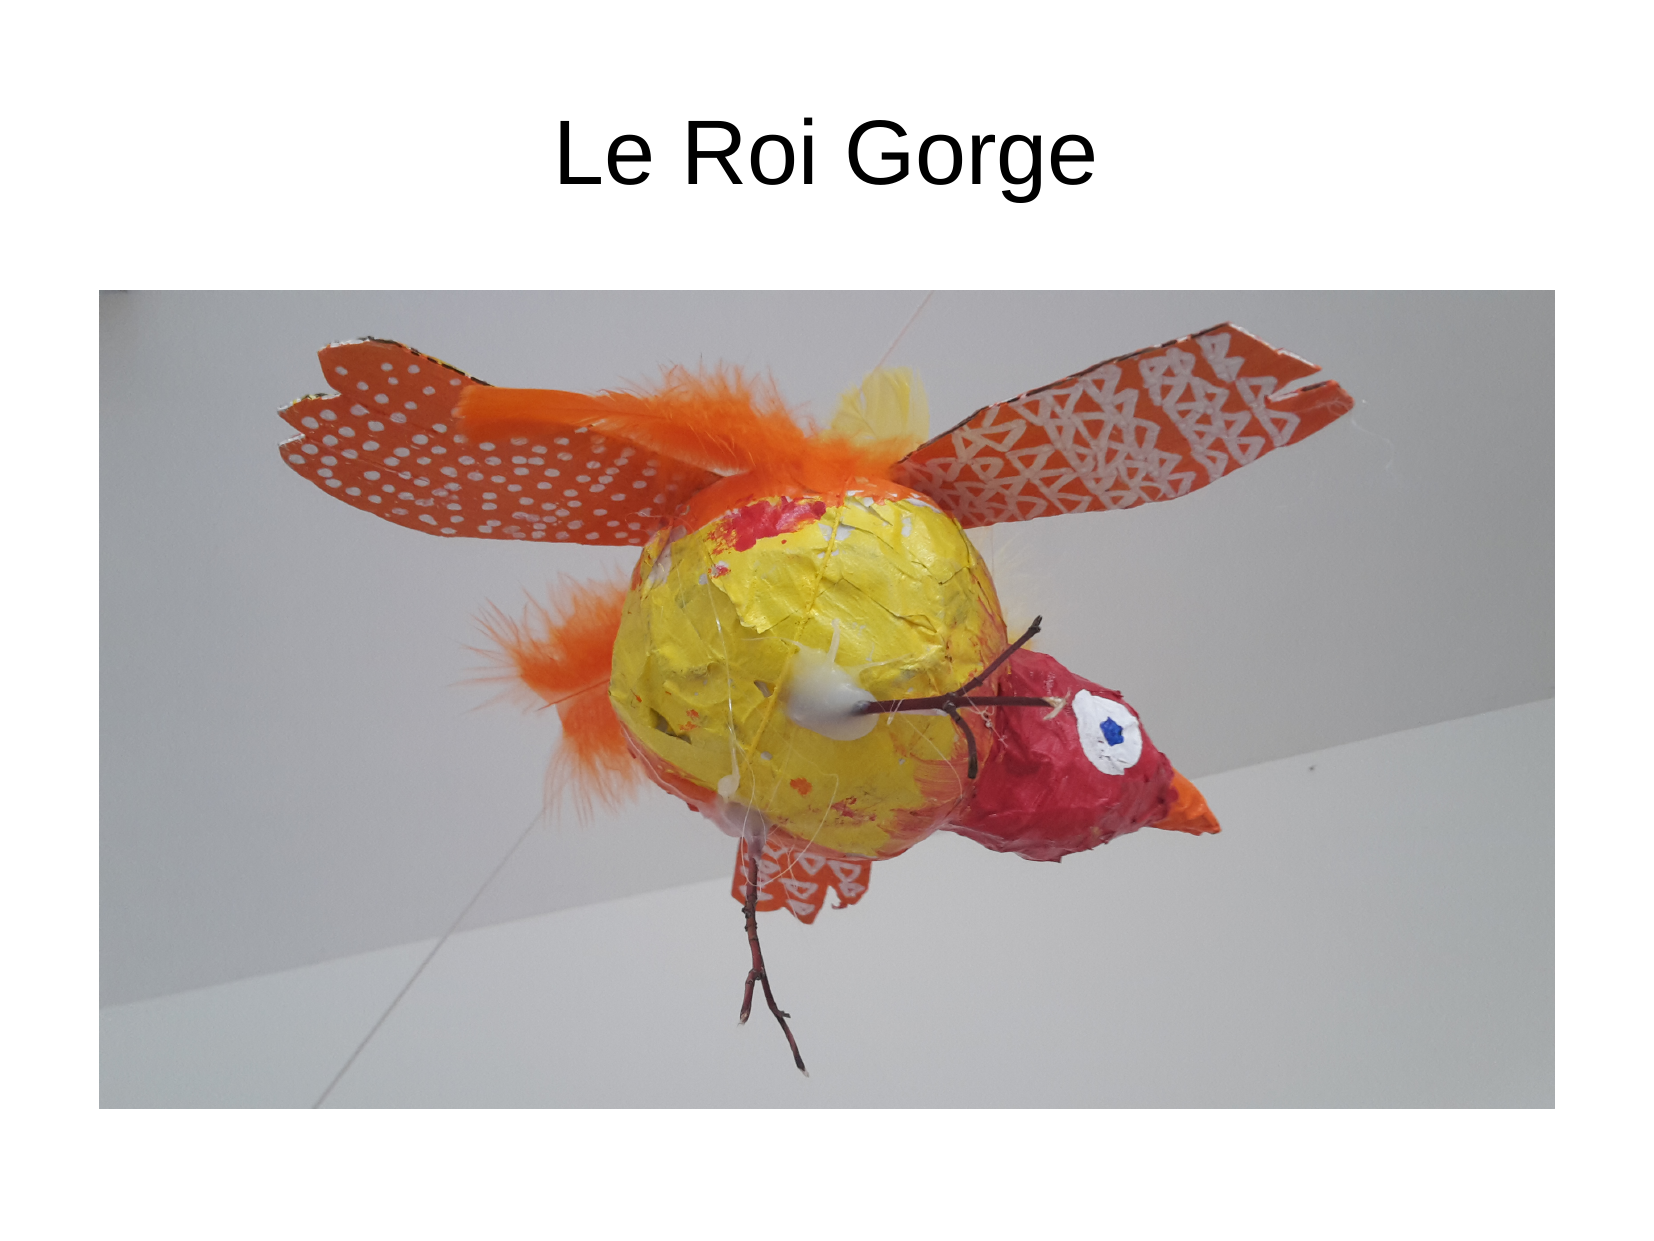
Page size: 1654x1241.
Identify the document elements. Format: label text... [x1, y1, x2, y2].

title Le Roi Gorge [82, 49, 1571, 257]
picture [99, 290, 1555, 1109]
